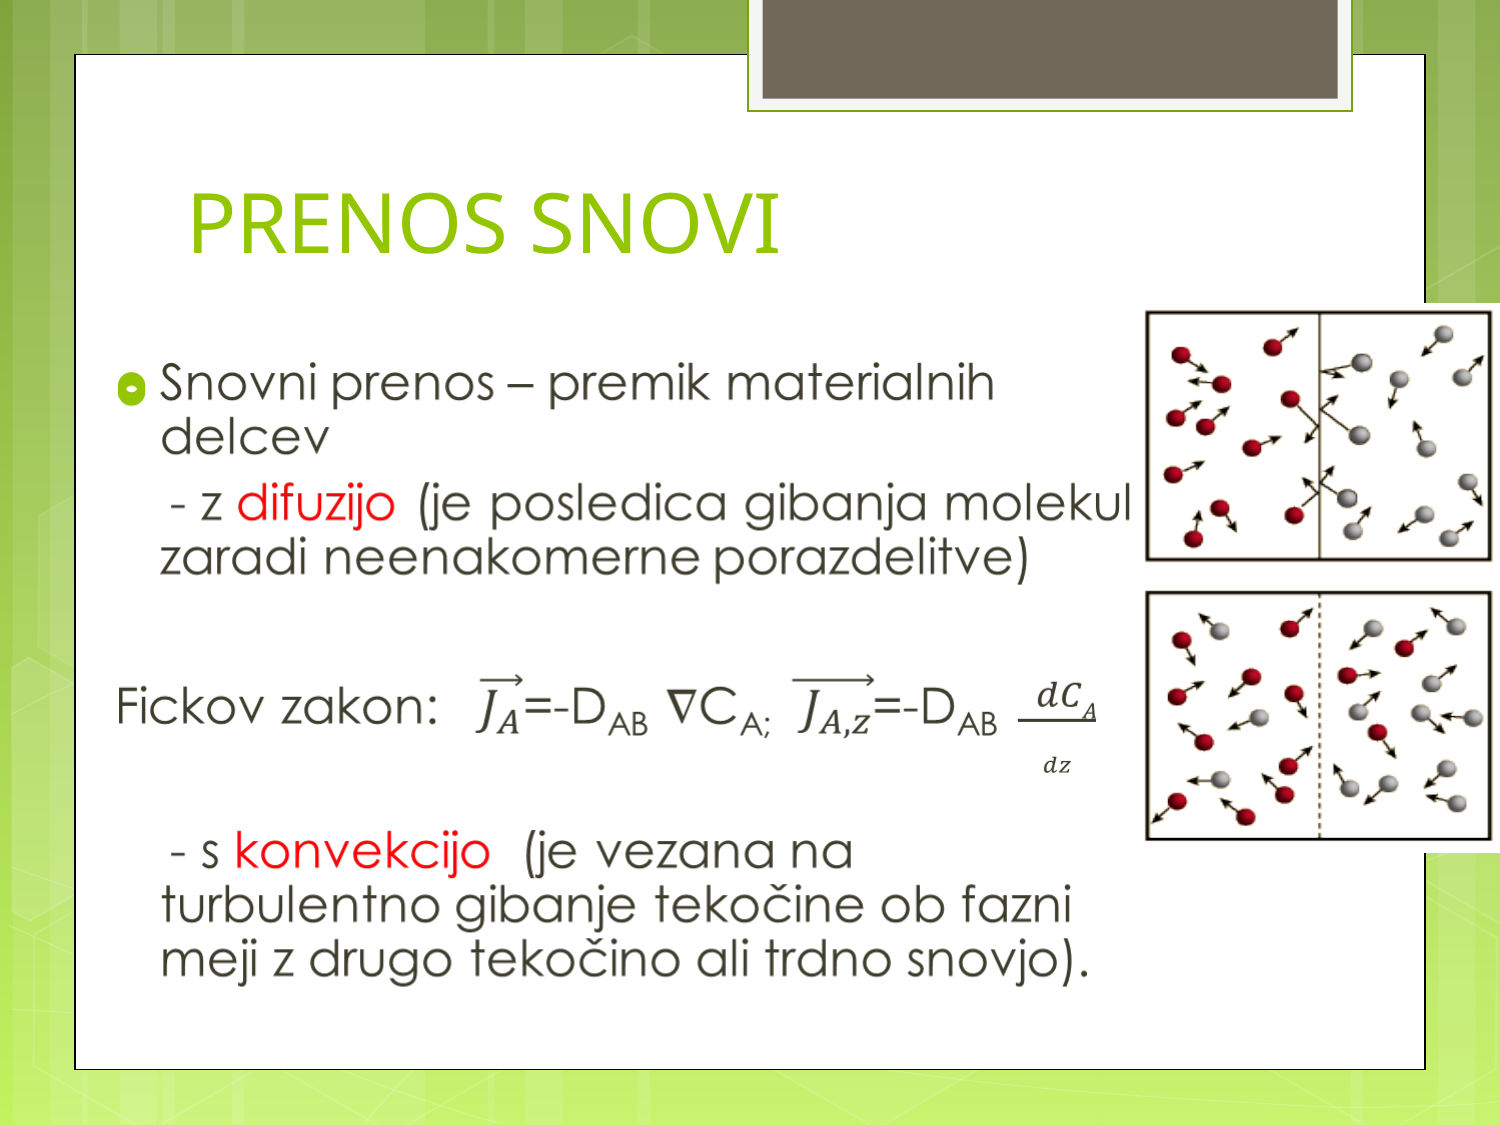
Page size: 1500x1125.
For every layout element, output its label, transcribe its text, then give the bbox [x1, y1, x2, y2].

picture [89, 302, 1500, 853]
text_box [89, 350, 1153, 1125]
title PRENOS SNOVI [171, 90, 1324, 278]
